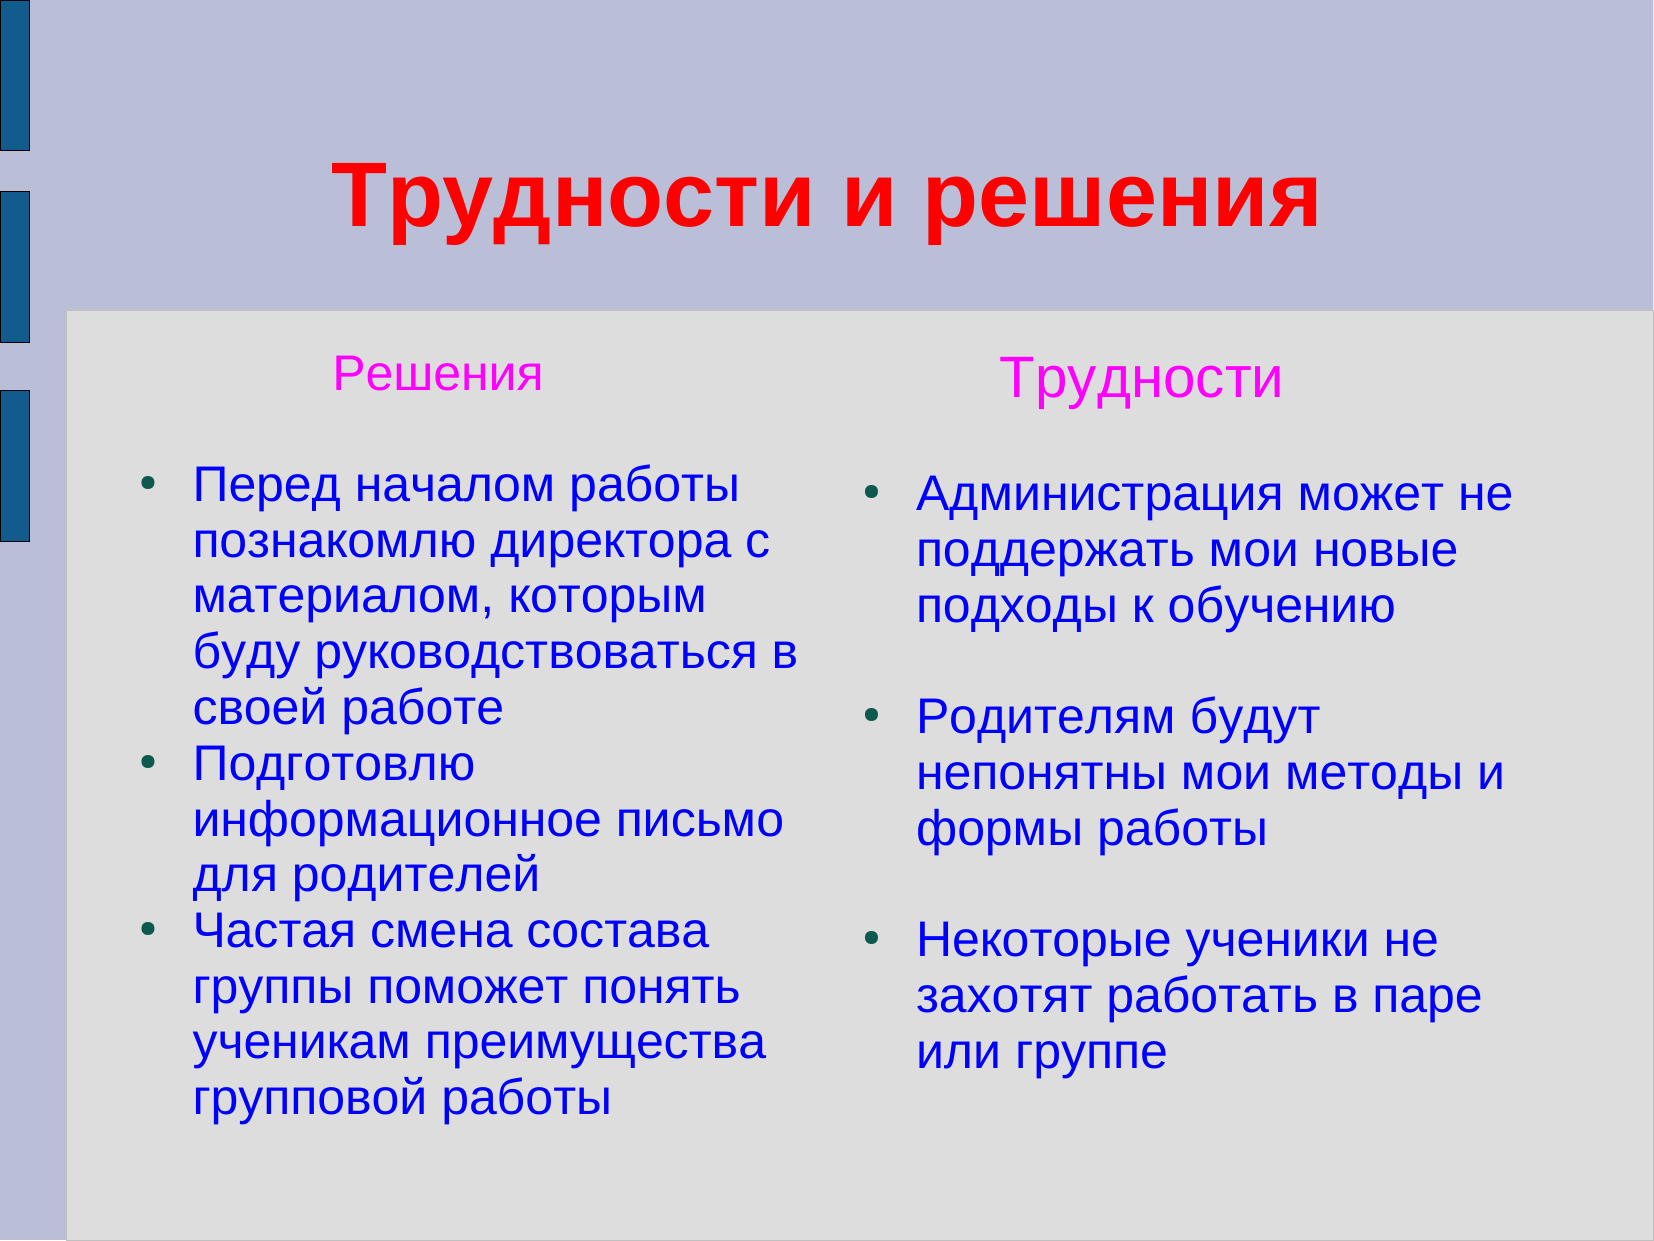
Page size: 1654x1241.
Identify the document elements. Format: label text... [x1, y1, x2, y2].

list Трудности Администрация может не поддержать мои новые подходы к обучению Родителям будут непонятны мои методы и формы работы Некоторые ученики не захотят работать в паре или группе [845, 344, 1535, 1127]
title Трудности и решения [121, 91, 1534, 299]
list Решения Перед началом работы познакомлю директора с материалом, которым буду руководствоваться в своей работе Подготовлю информационное письмо для родителей Частая смена состава группы поможет понять ученикам преимущества групповой работы [121, 344, 811, 1182]
